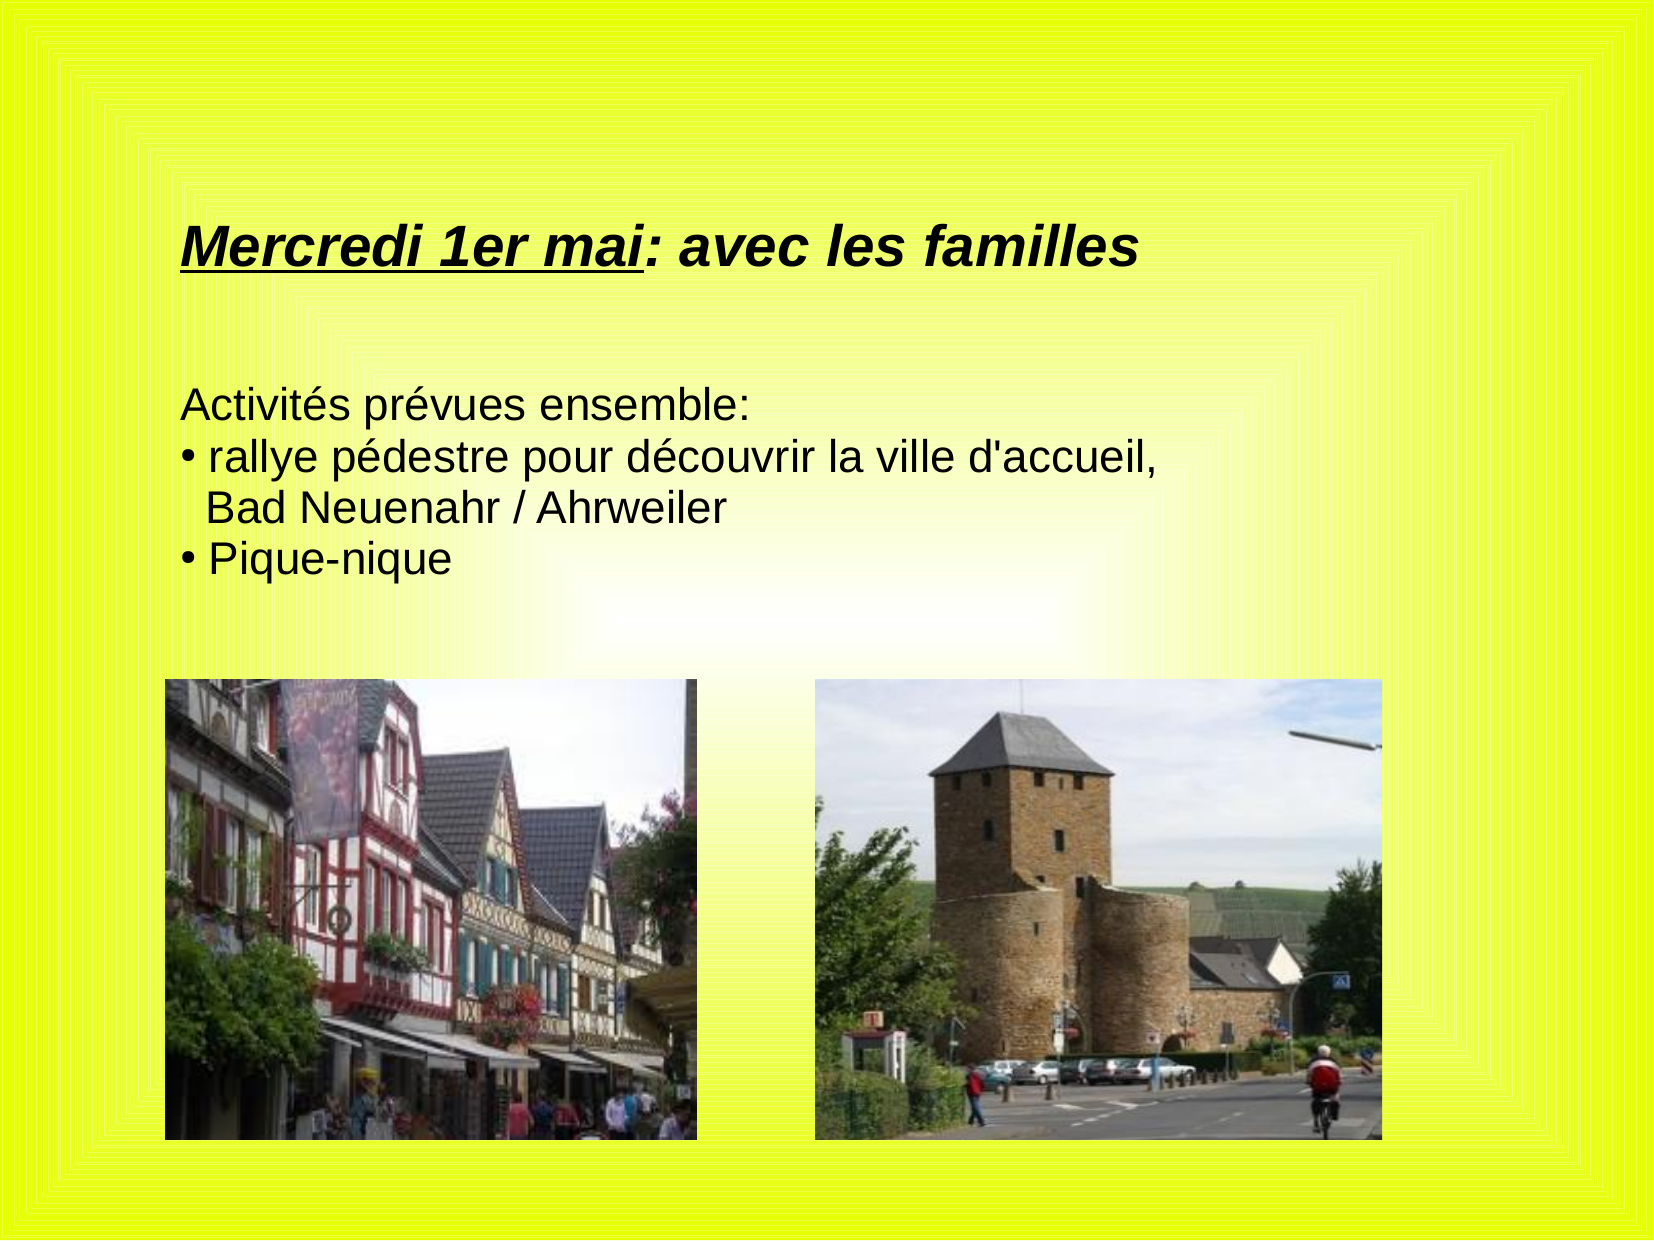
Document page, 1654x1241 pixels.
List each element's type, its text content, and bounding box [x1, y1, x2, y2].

picture [815, 679, 1383, 1140]
text_box Mercredi 1er mai: avec les familles [165, 206, 1347, 288]
text_box Activités prévues ensemble: rallye pédestre pour découvrir la ville d'accueil, Bad Neuenahr / Ahrweiler Pique-nique [165, 371, 1489, 642]
picture [165, 679, 697, 1140]
